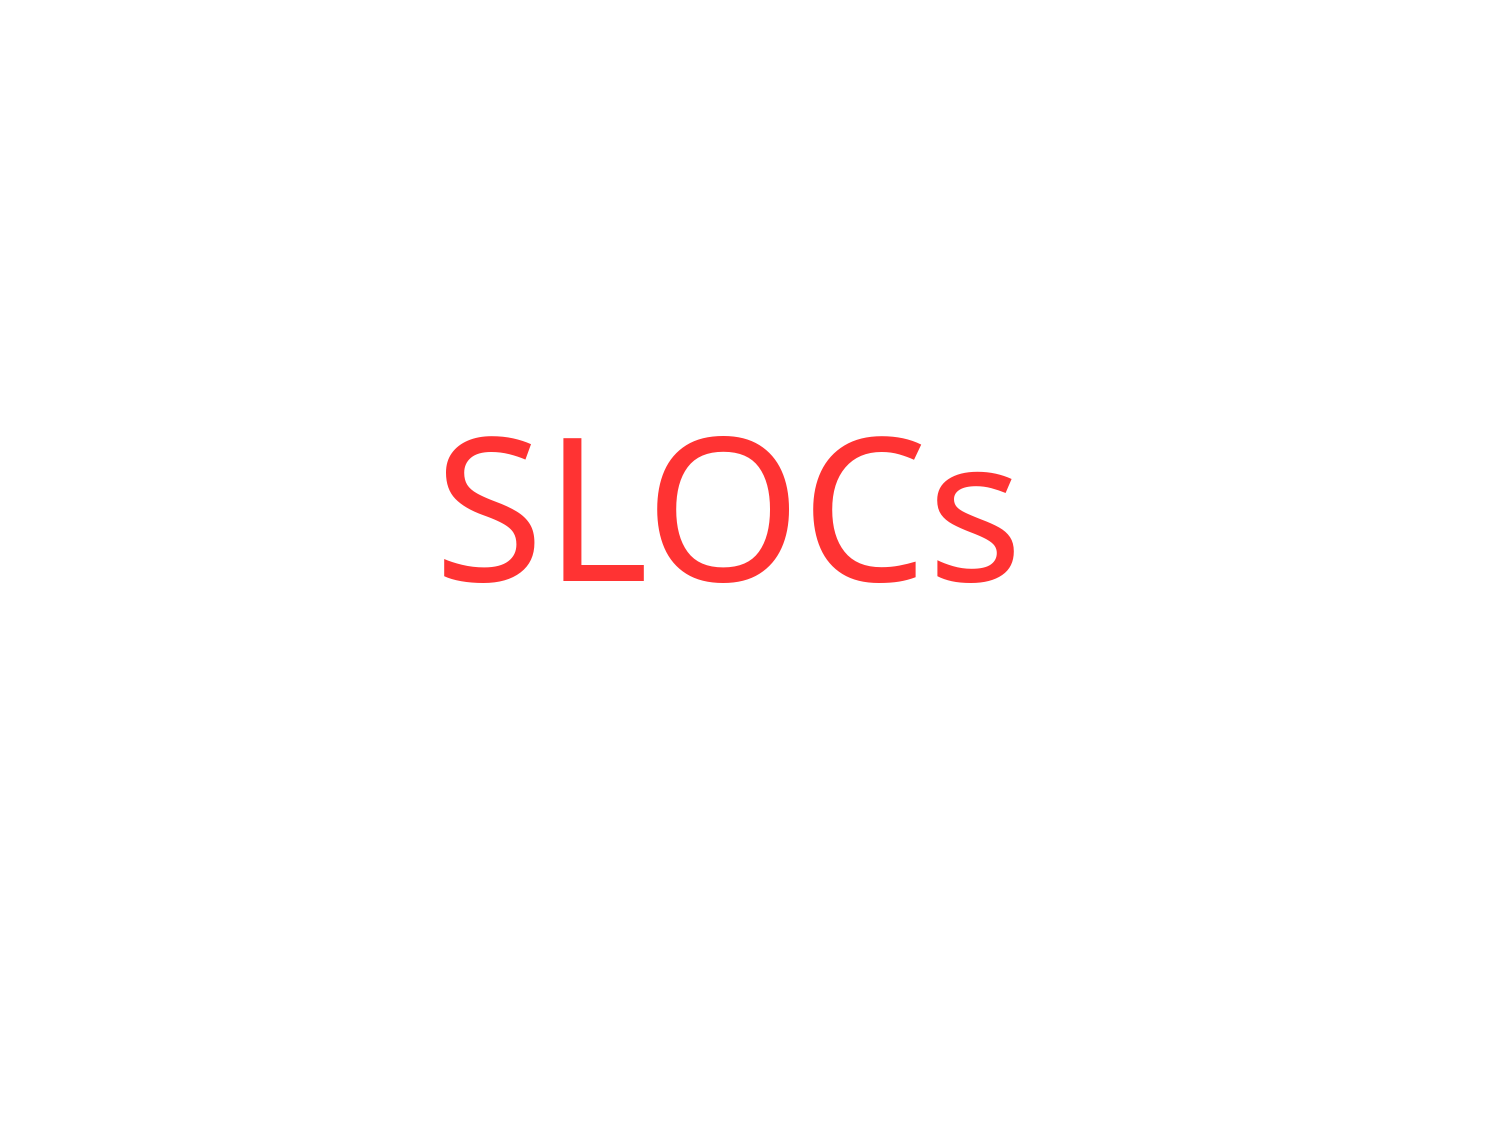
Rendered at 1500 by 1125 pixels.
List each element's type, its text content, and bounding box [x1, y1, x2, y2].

text_box SLOCs [345, 360, 1500, 880]
